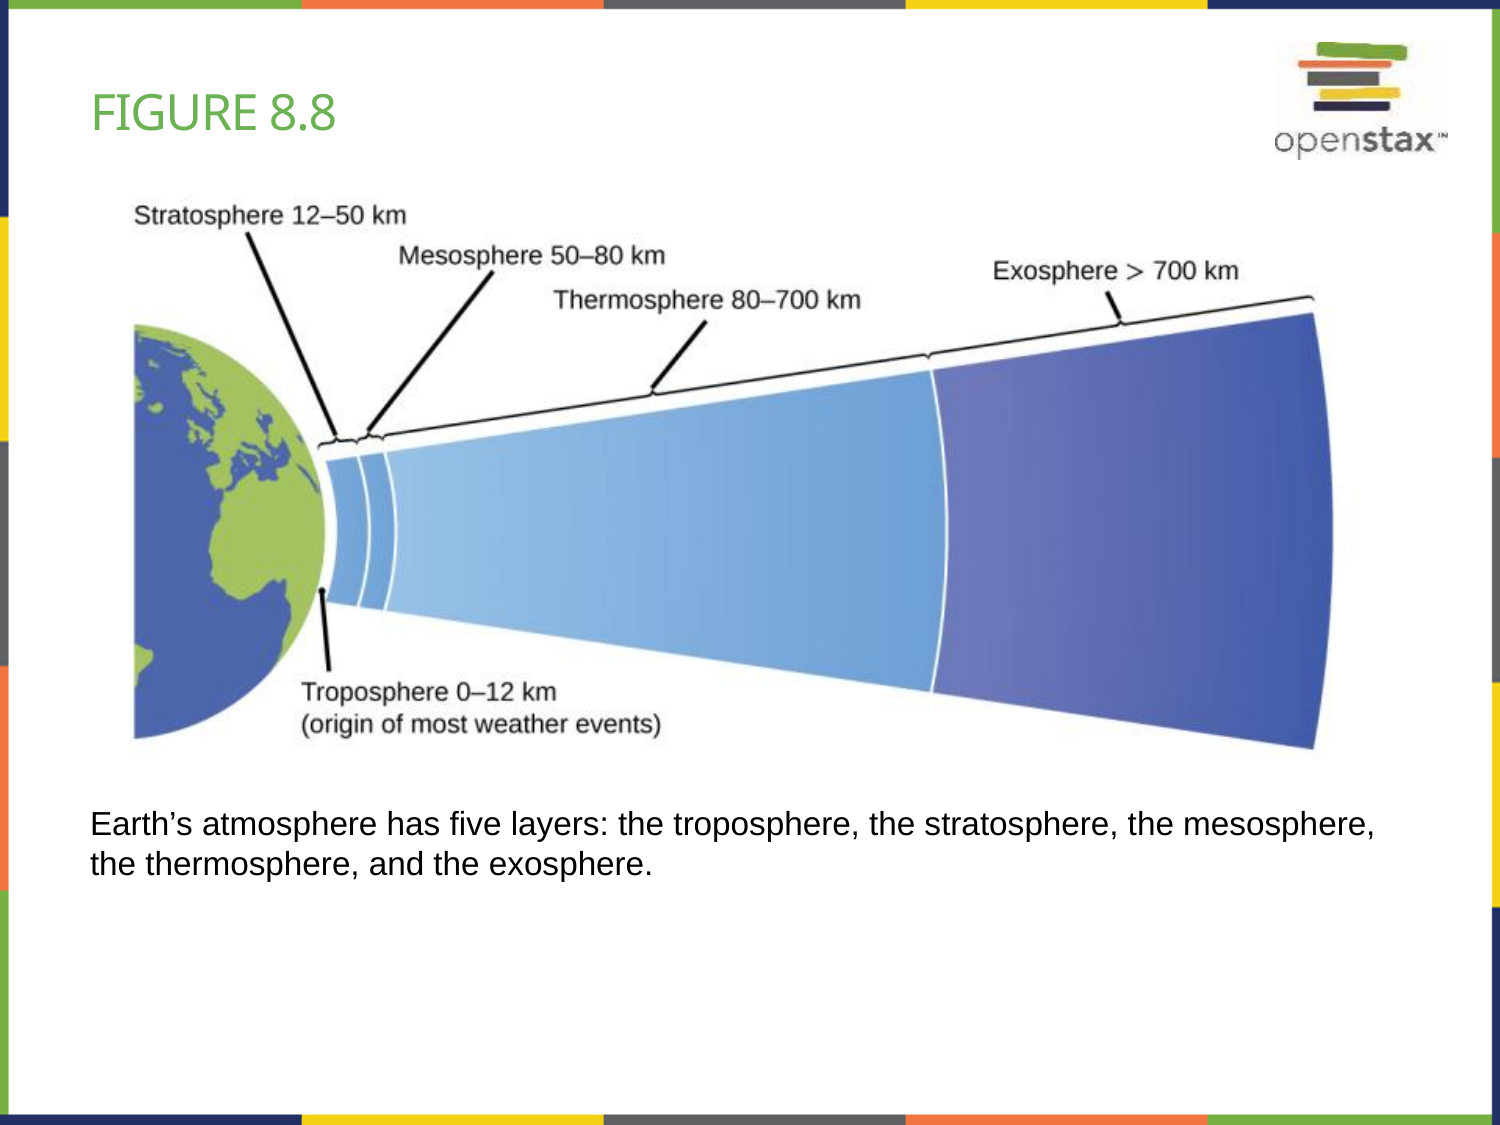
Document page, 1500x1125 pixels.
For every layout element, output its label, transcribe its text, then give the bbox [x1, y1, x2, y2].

picture [0, 0, 1500, 1125]
list Earth’s atmosphere has five layers: the troposphere, the stratosphere, the mesosphere, the thermosphere, and the exosphere. [75, 794, 1398, 986]
title Figure 8.8 [75, 39, 1398, 148]
